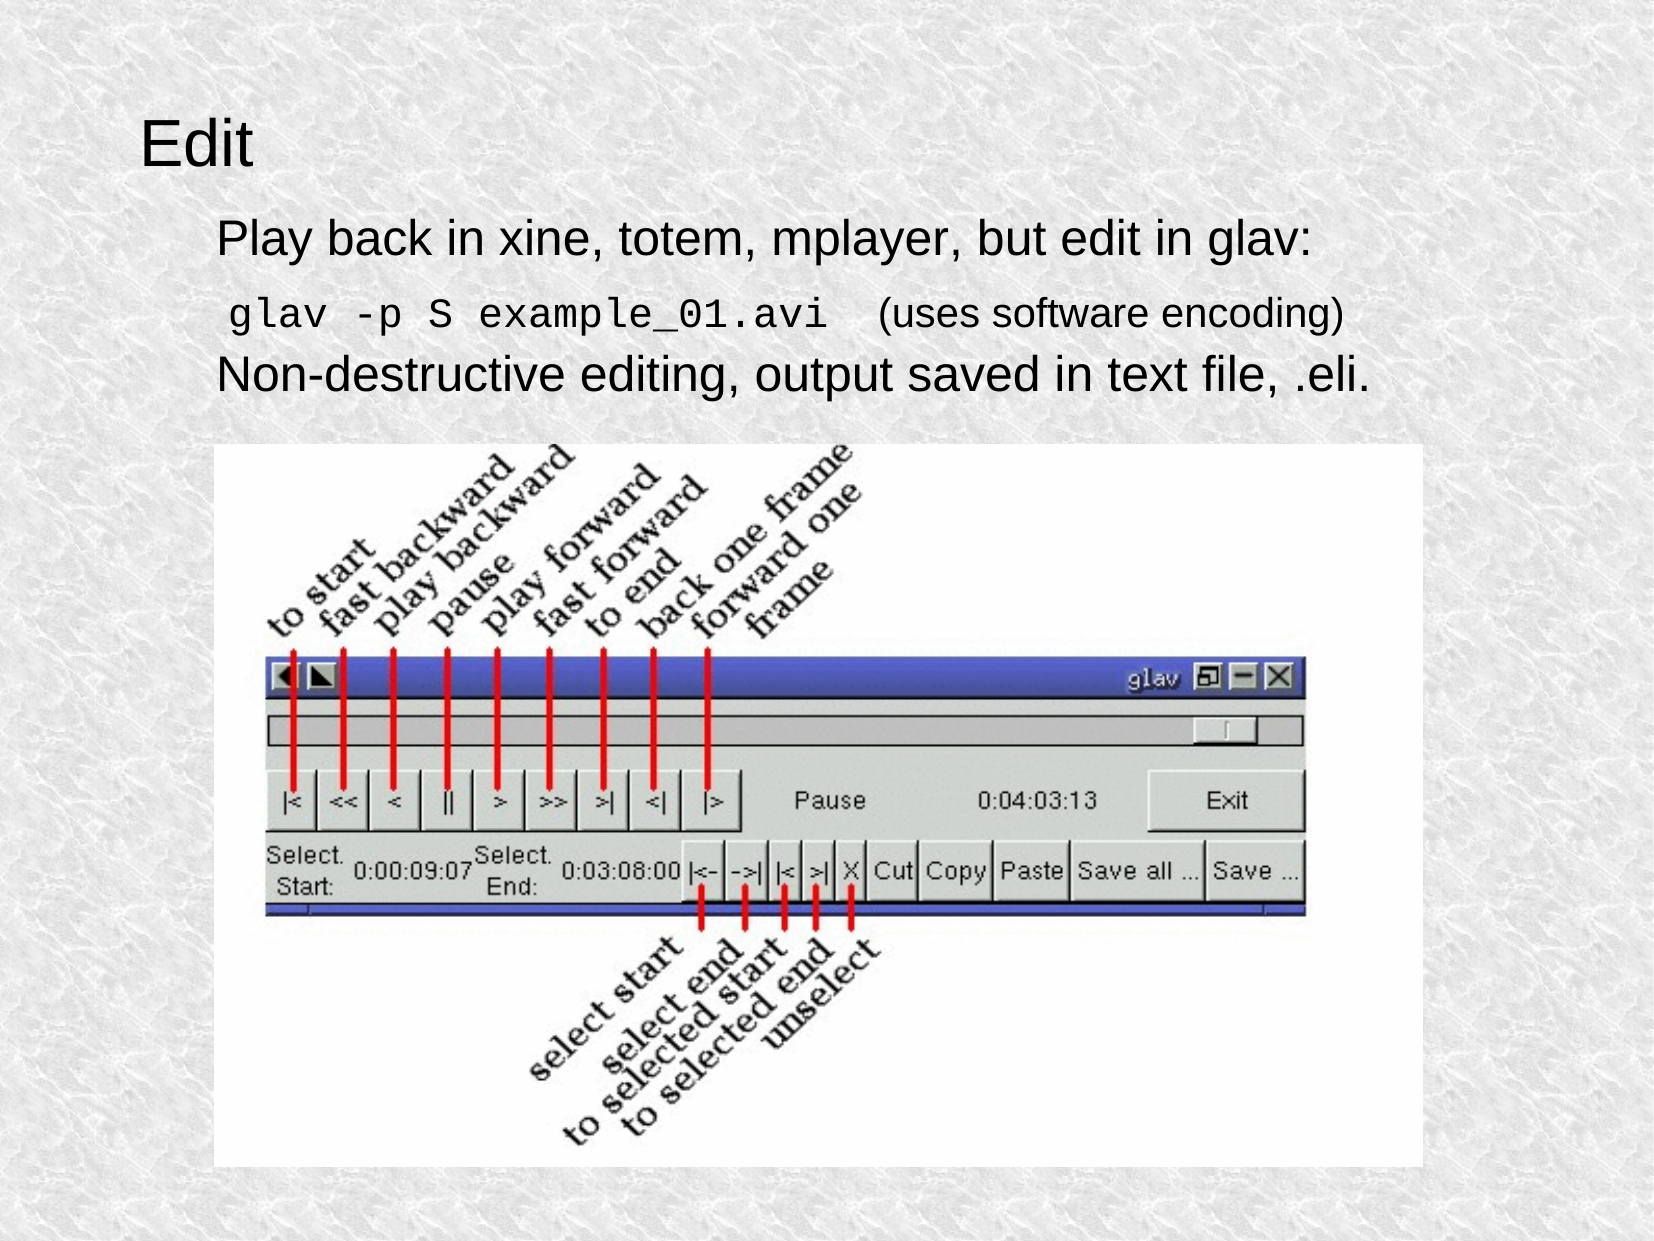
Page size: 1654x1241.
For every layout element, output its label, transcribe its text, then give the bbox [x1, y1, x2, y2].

list Edit Play back in xine, totem, mplayer, but edit in glav: glav -p S example_01.avi (uses software encoding) Non-destructive editing, output saved in text file, .eli. [121, 106, 1534, 1127]
picture [0, 0, 1654, 1241]
